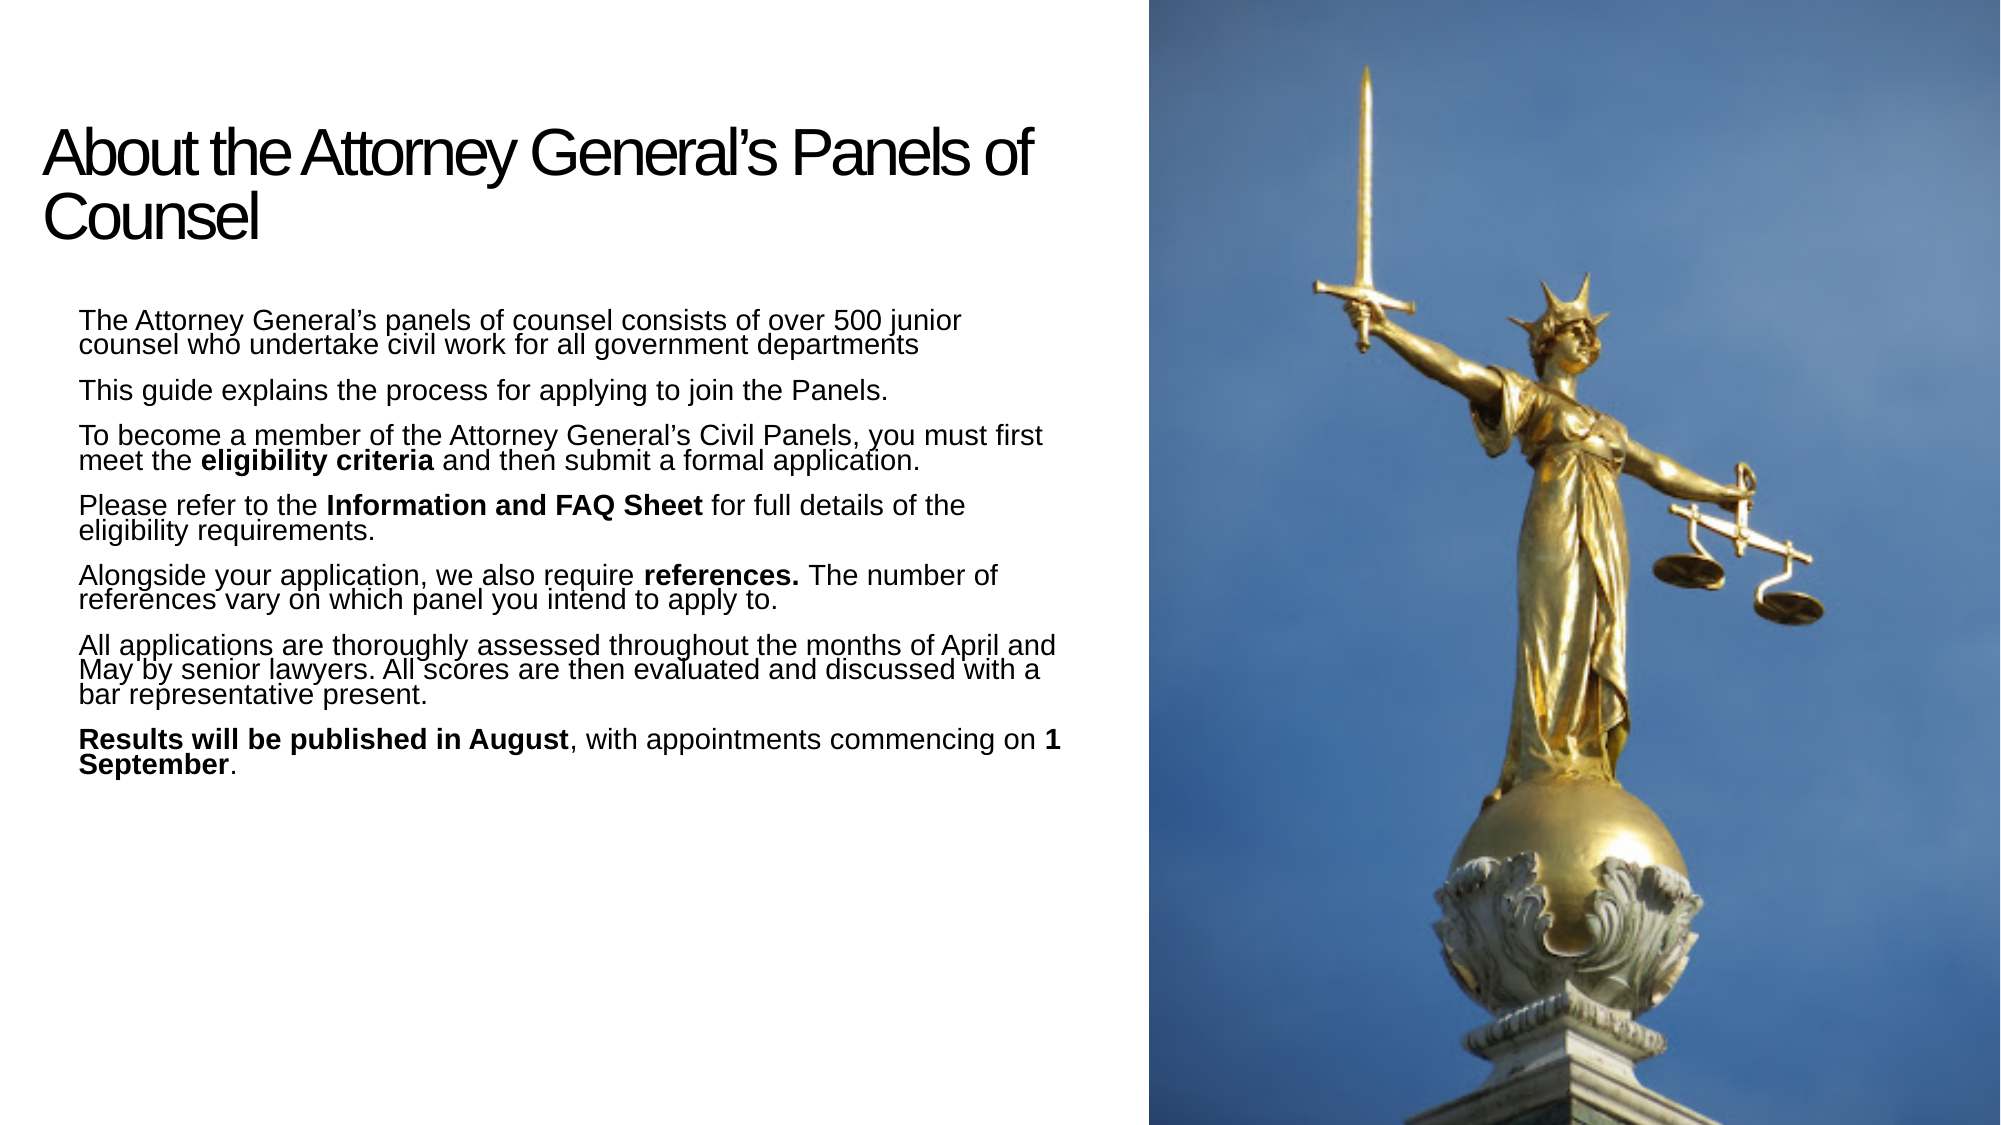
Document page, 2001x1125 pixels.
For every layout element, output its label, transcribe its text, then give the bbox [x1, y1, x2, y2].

list The Attorney General’s panels of counsel consists of over 500 junior counsel who undertake civil work for all government departments This guide explains the process for applying to join the Panels. To become a member of the Attorney General’s Civil Panels, you must first meet the eligibility criteria and then submit a formal application. Please refer to the Information and FAQ Sheet for full details of the eligibility requirements. Alongside your application, we also require references. The number of references vary on which panel you intend to apply to. All applications are thoroughly assessed throughout the months of April and May by senior lawyers. All scores are then evaluated and discussed with a bar representative present. Results will be published in August, with appointments commencing on 1 September. [63, 303, 1088, 822]
title About the Attorney General’s Panels of Counsel [27, 116, 1124, 428]
picture [1149, 0, 2000, 1125]
